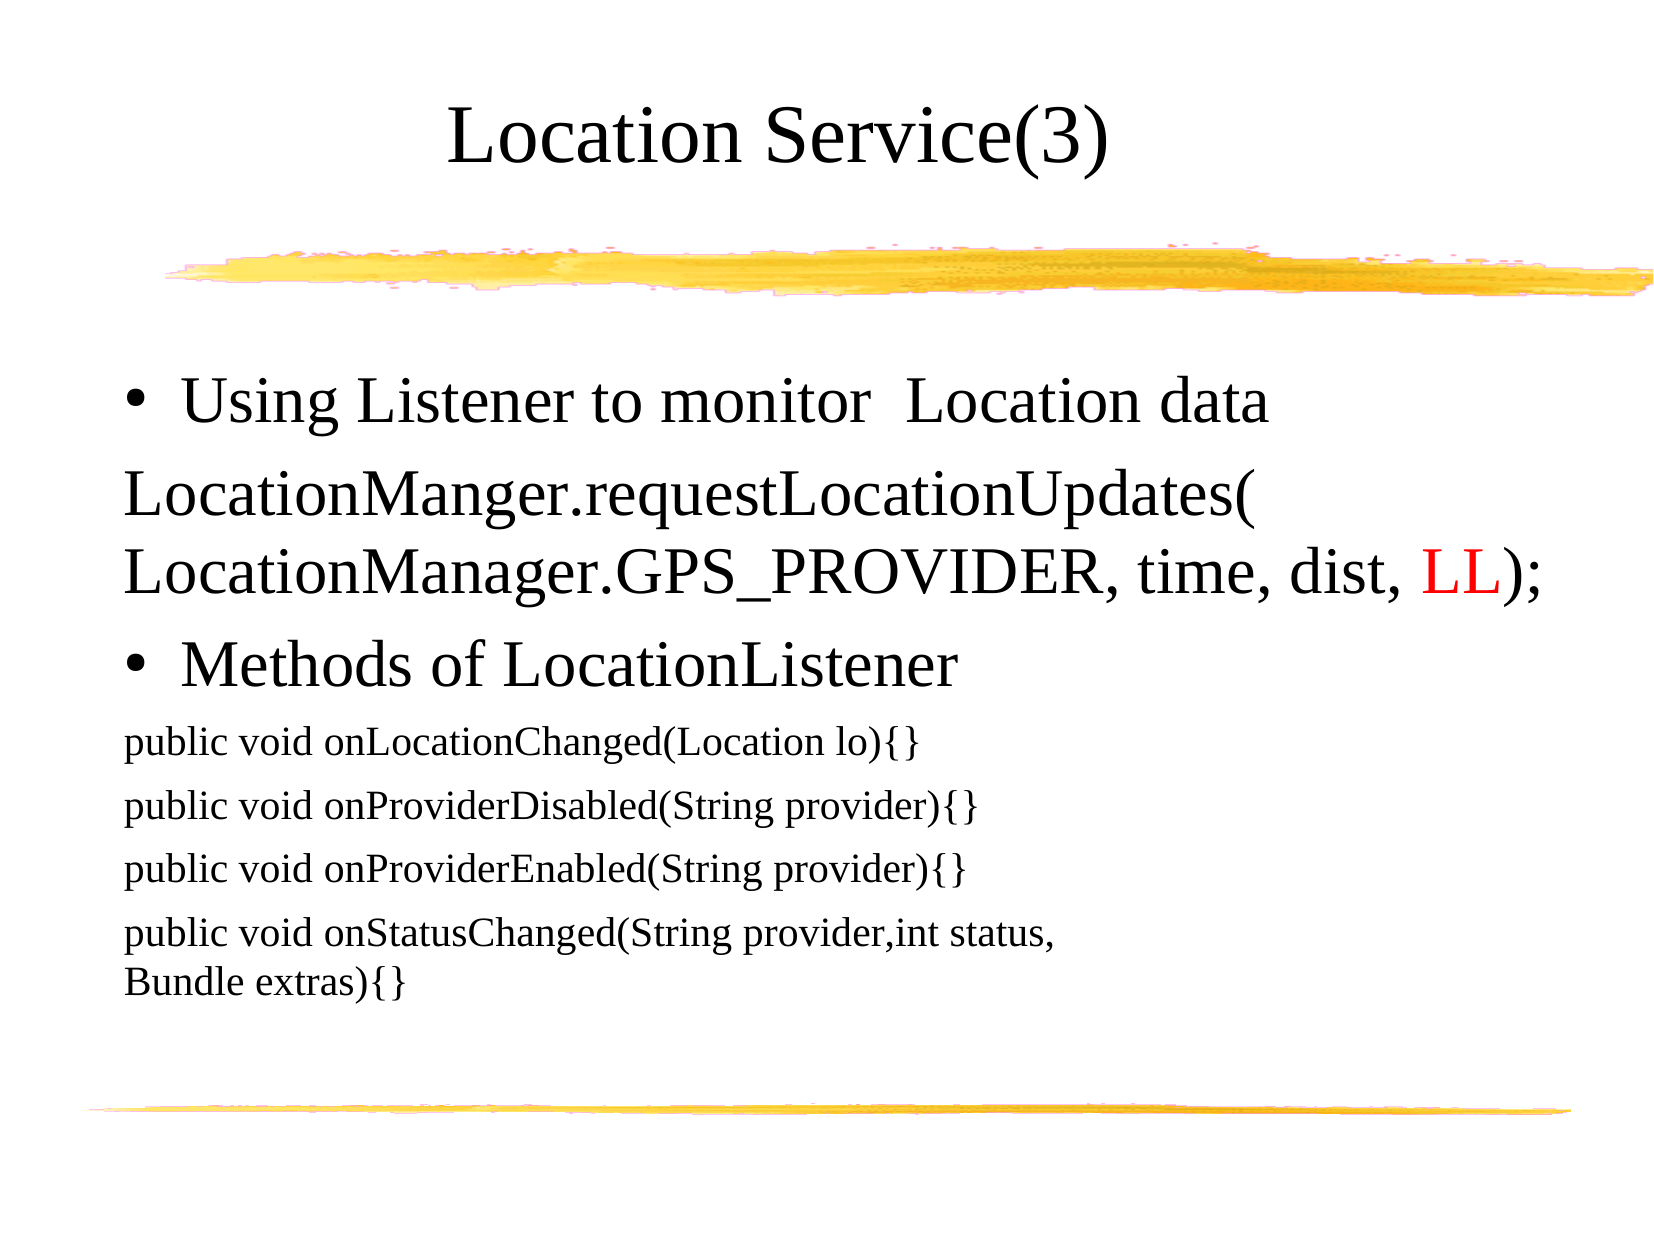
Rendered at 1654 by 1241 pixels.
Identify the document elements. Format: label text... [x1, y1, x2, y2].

picture [165, 237, 1654, 308]
picture [82, 1102, 1571, 1117]
title Location Service(3) [76, 28, 1482, 235]
list Using Listener to monitor Location data LocationManger.requestLocationUpdates( LocationManager.GPS_PROVIDER, time, dist, LL); Methods of LocationListener public void onLocationChanged(Location lo){} public void onProviderDisabled(String provider){} public void onProviderEnabled(String provider){} public void onStatusChanged(String provider,int status, Bundle extras){} [124, 358, 1566, 1103]
